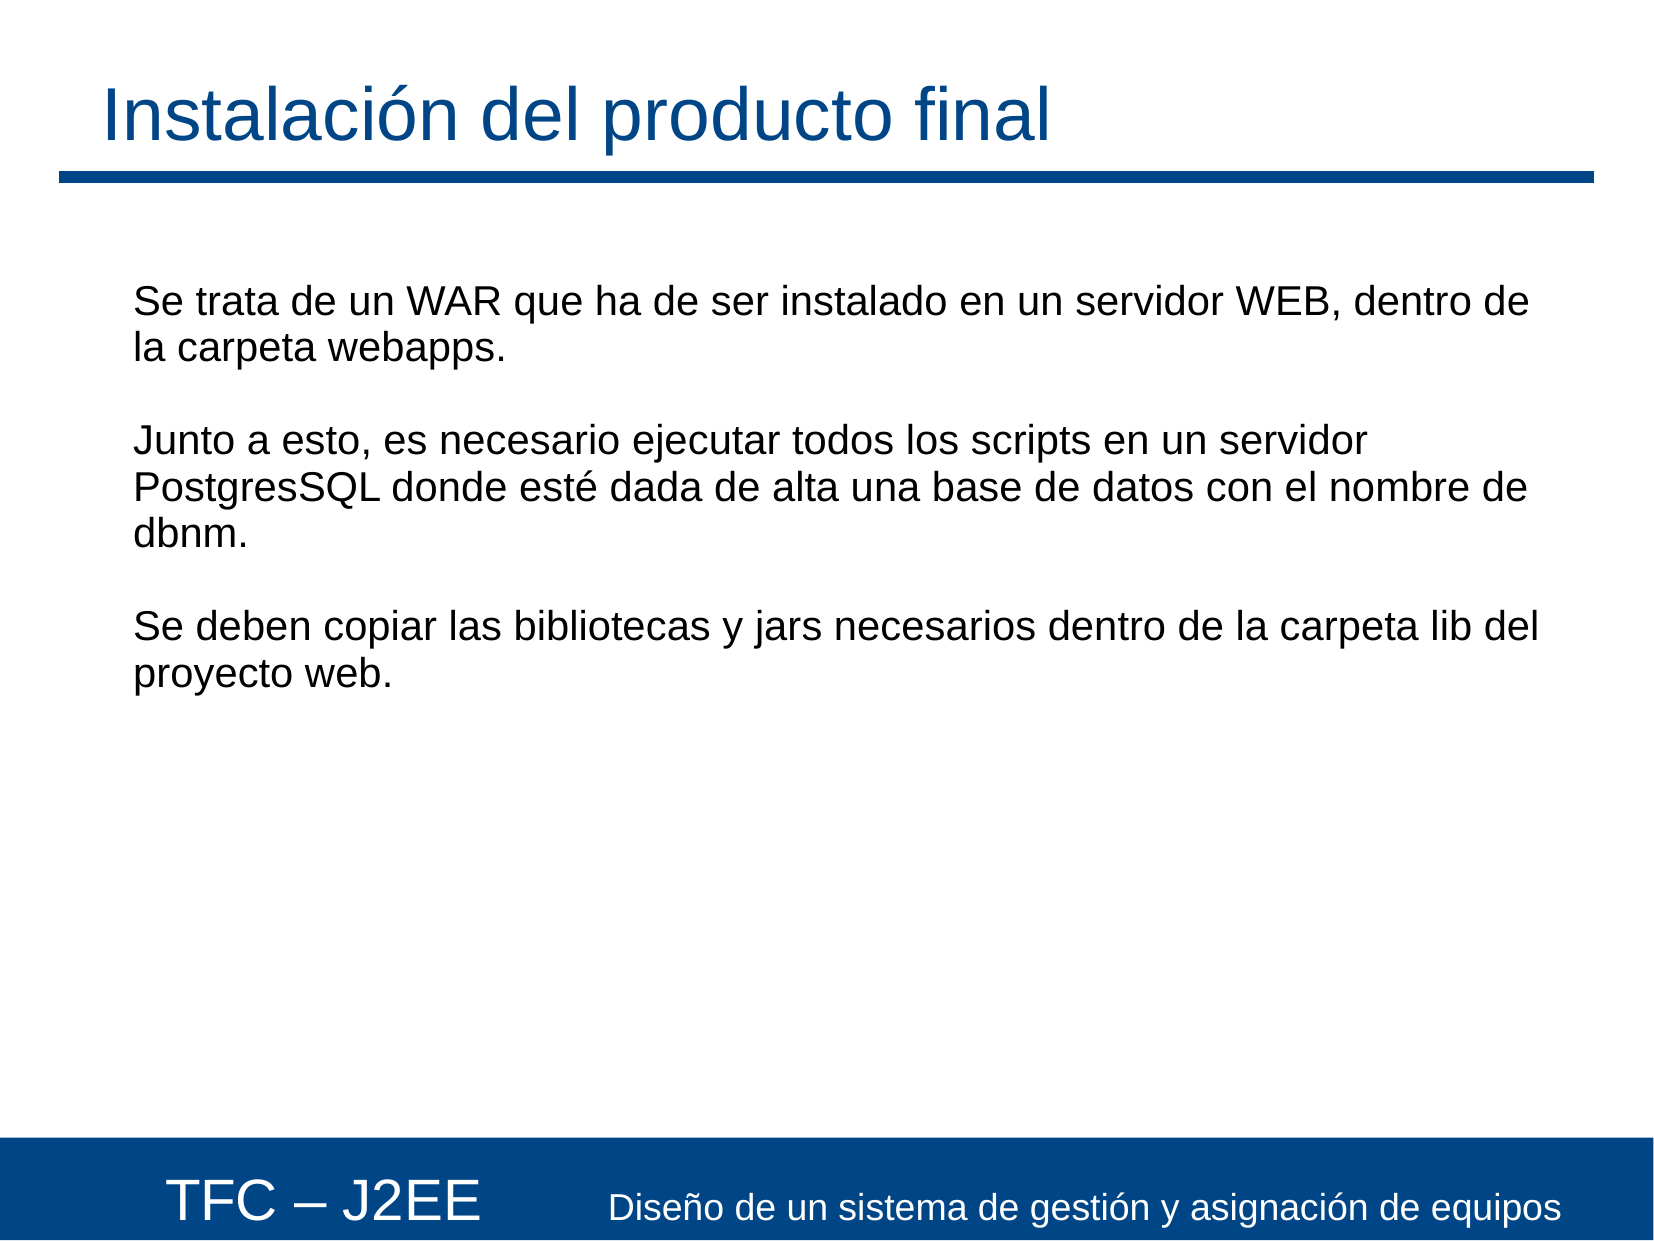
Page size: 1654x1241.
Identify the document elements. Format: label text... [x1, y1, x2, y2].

text_box Instalación del producto final [81, 59, 1074, 170]
title TFC – J2EE Diseño de un sistema de gestión y asignación de equipos [0, 1137, 1654, 1241]
text_box Se trata de un WAR que ha de ser instalado en un servidor WEB, dentro de la carpeta webapps. Junto a esto, es necesario ejecutar todos los scripts en un servidor PostgresSQL donde esté dada de alta una base de datos con el nombre de dbnm. Se deben copiar las bibliotecas y jars necesarios dentro de la carpeta lib del proyecto web. [112, 264, 1565, 1063]
